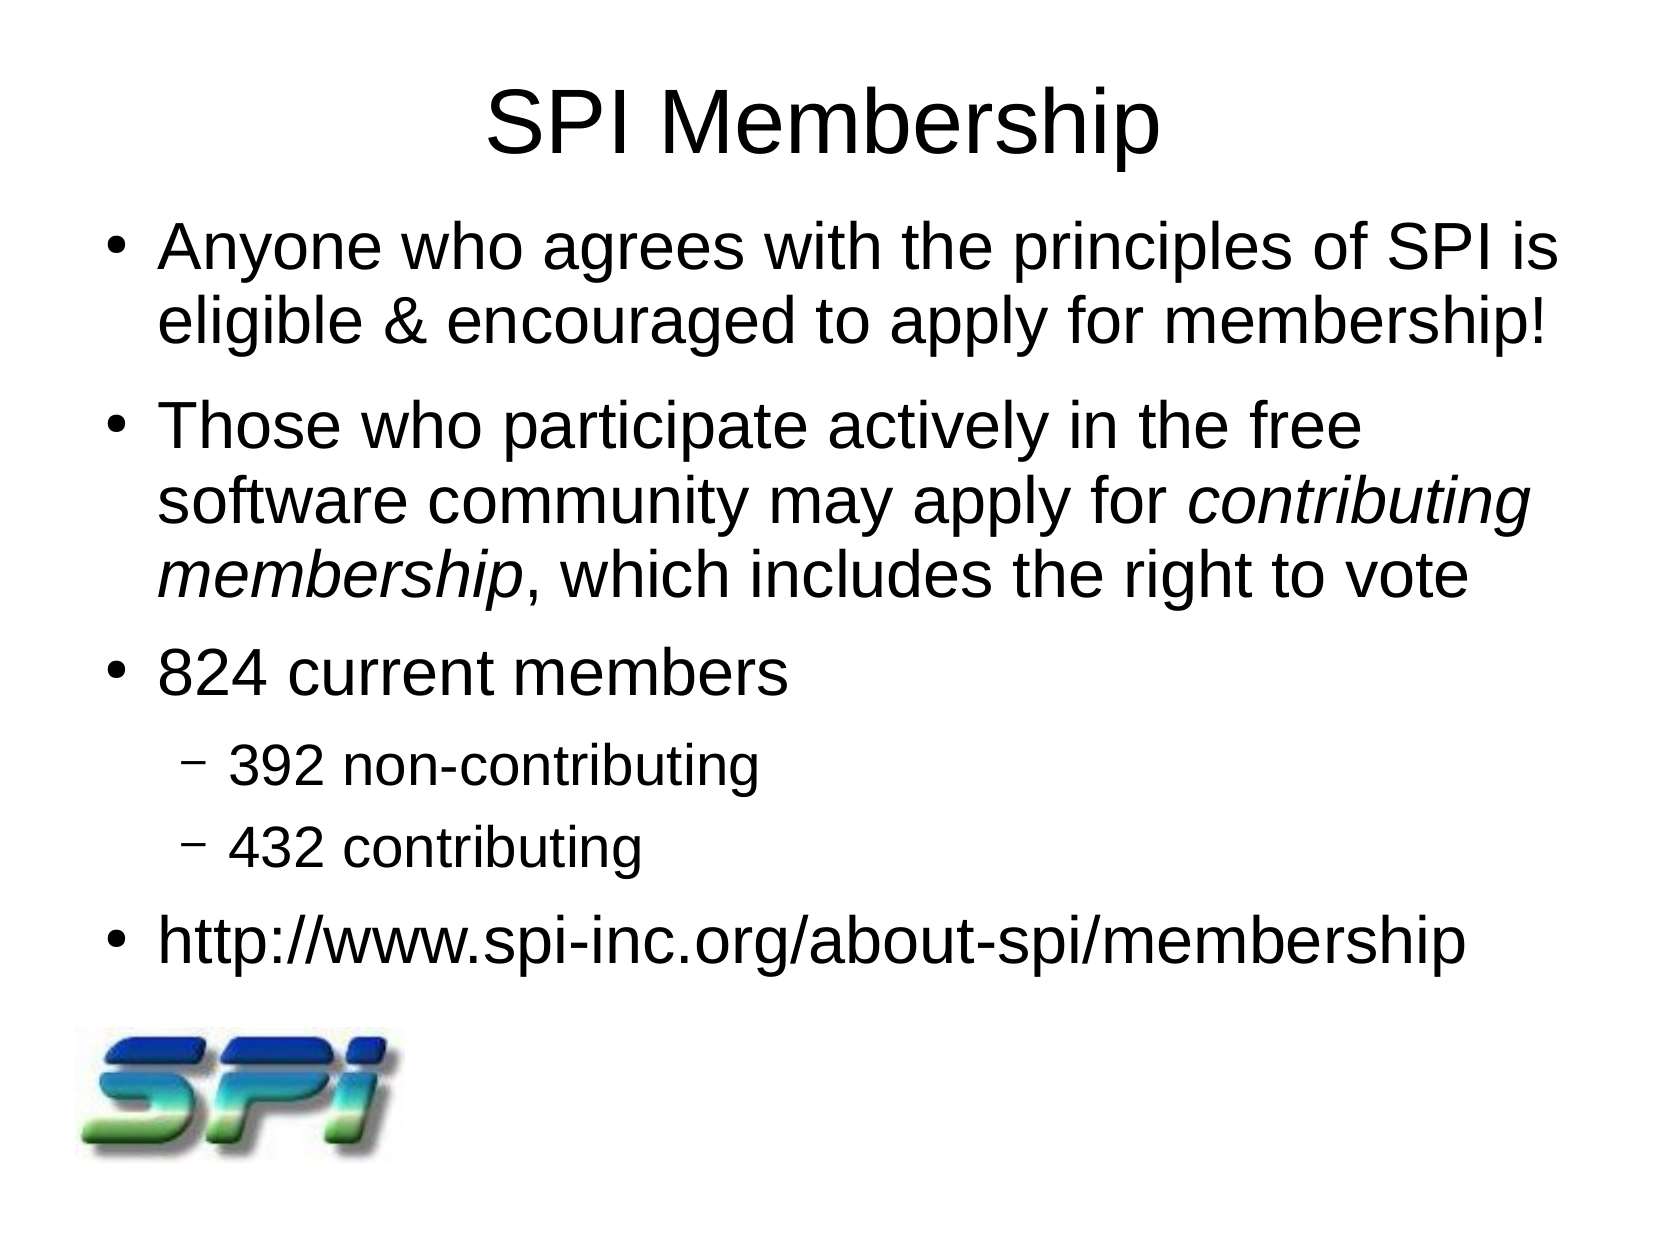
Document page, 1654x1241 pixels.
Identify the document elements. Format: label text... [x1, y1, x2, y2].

picture [75, 1027, 405, 1163]
list Anyone who agrees with the principles of SPI is eligible & encouraged to apply for membership! Those who participate actively in the free software community may apply for contributing membership, which includes the right to vote 824 current members 392 non-contributing 432 contributing http://www.spi-inc.org/about-spi/membership [86, 208, 1576, 1013]
title SPI Membership [80, 17, 1569, 225]
